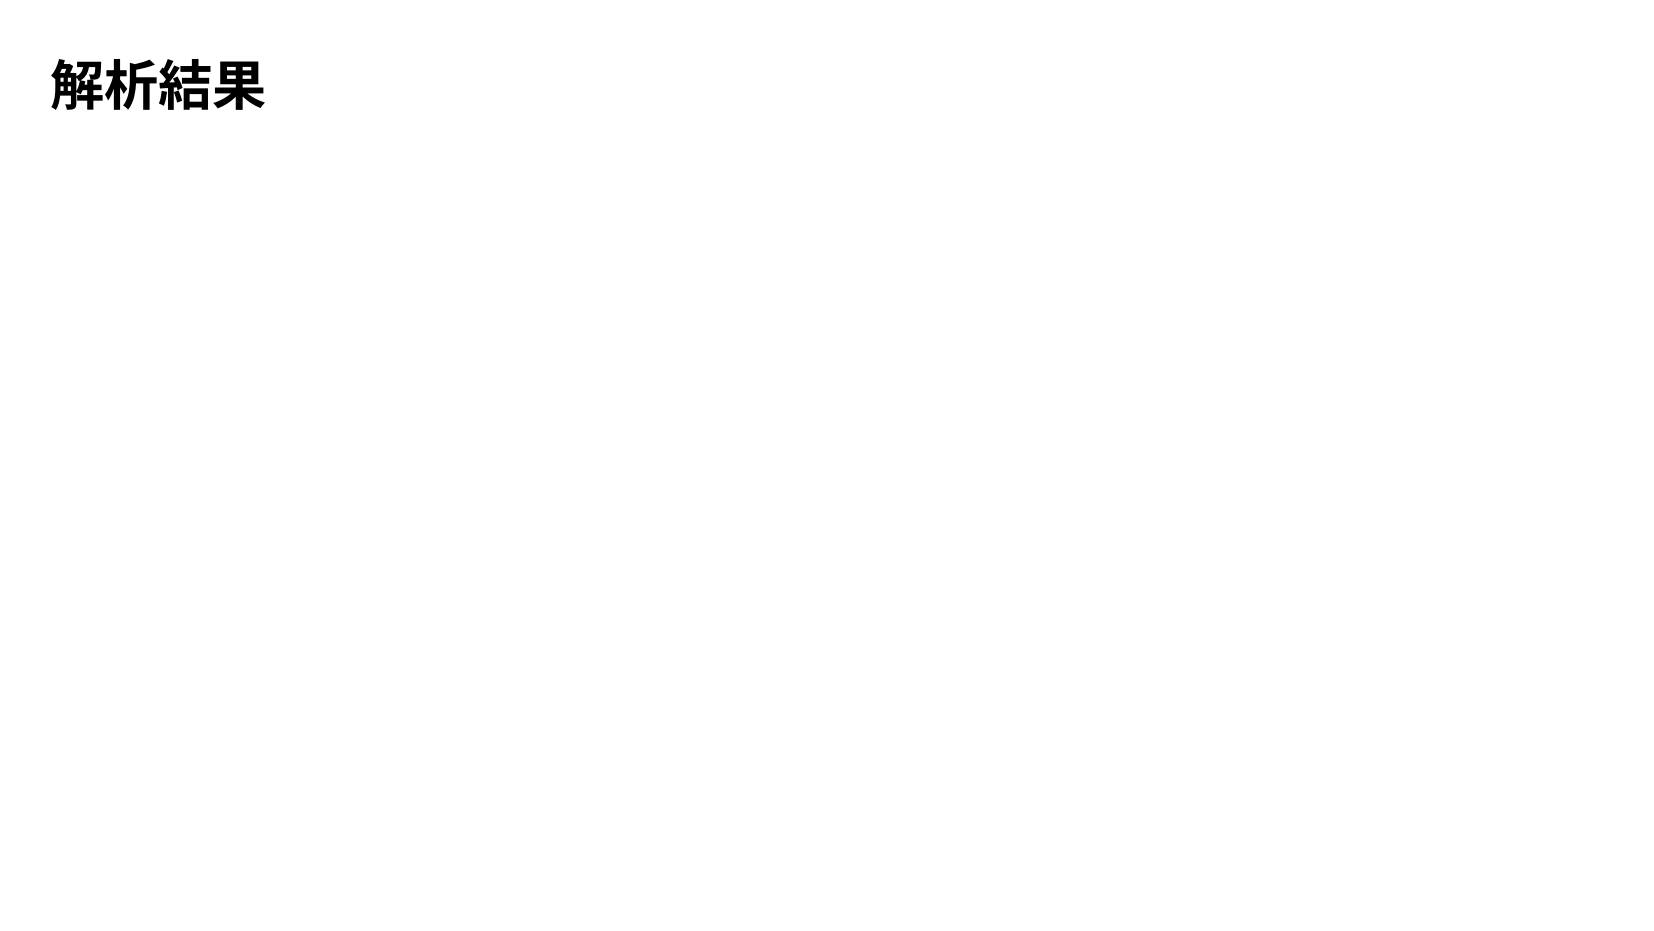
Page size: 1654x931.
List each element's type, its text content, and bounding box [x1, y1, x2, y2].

text_box 解析結果 [35, 35, 756, 129]
